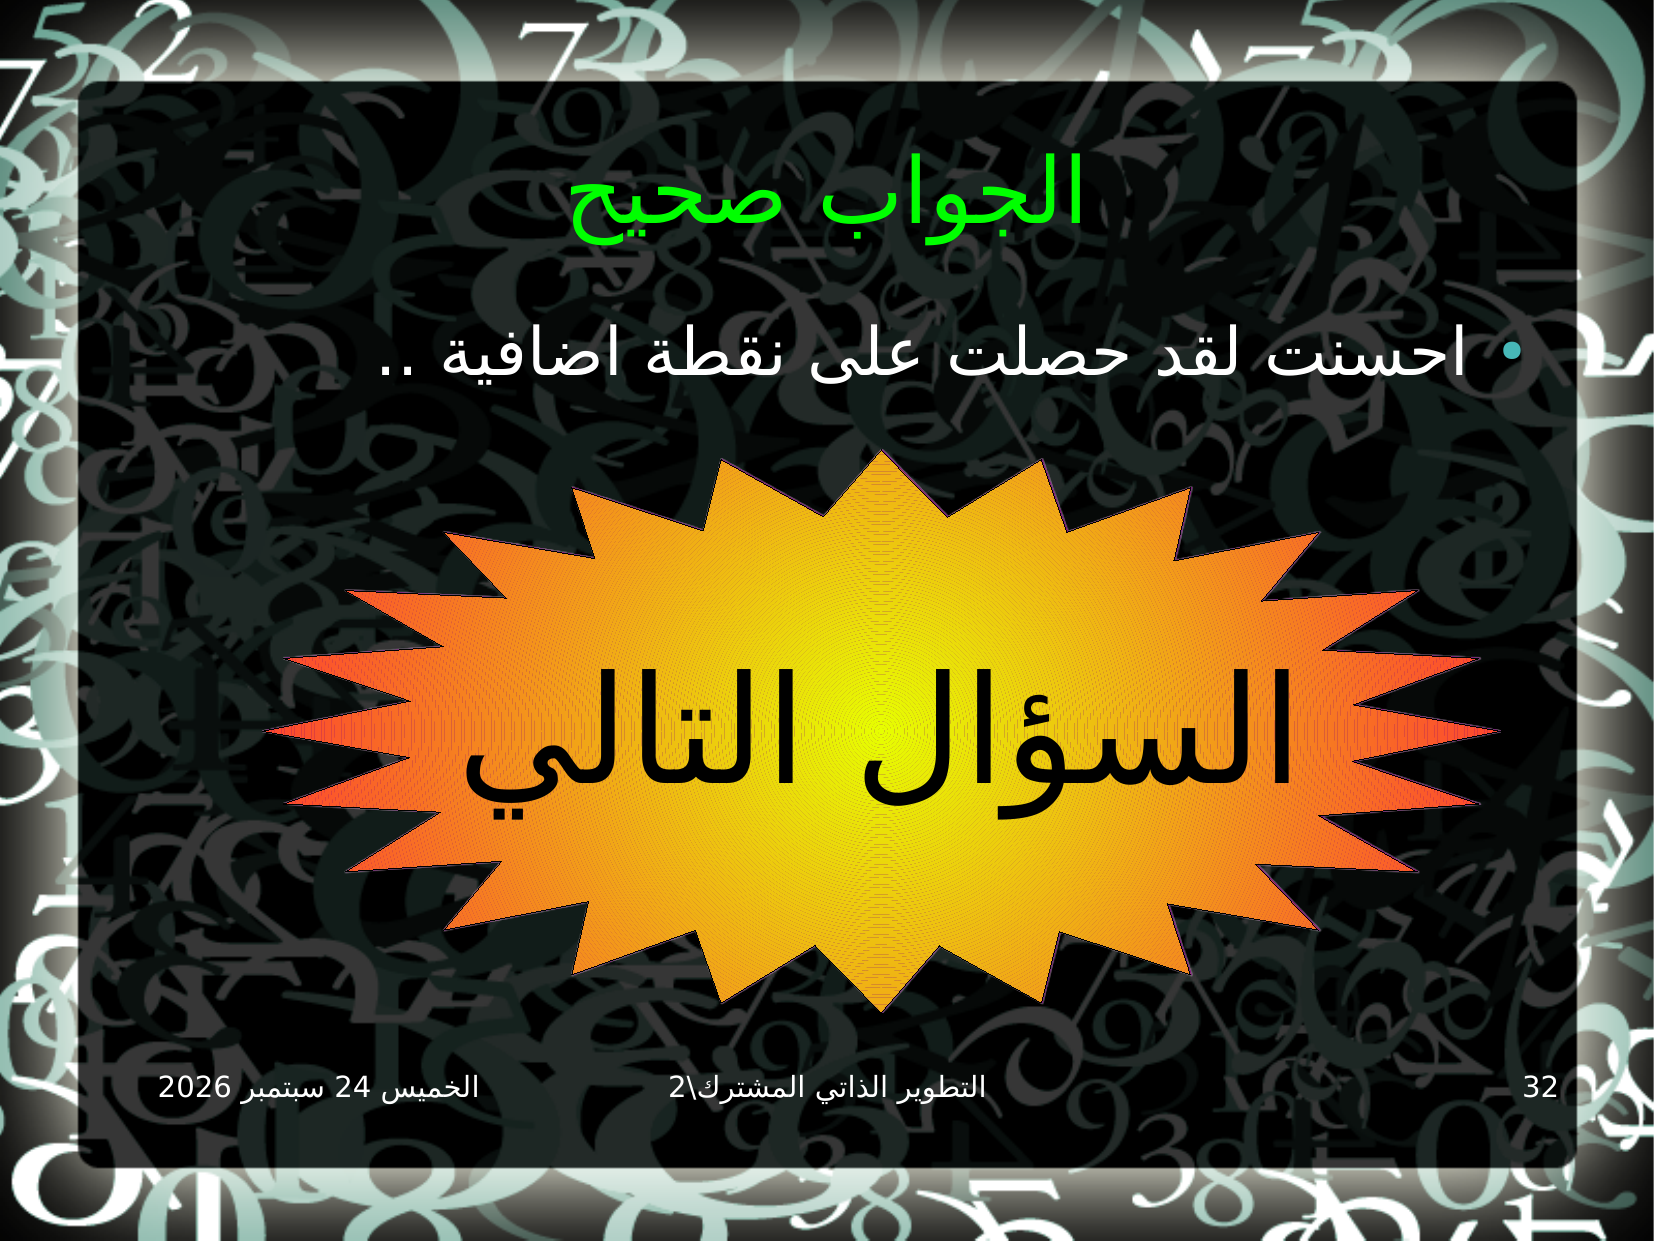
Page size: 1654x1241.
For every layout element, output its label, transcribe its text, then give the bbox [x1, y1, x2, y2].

text_box السؤال التالي [262, 449, 1501, 1013]
list احسنت لقد حصلت على نقطة اضافية .. [118, 313, 1542, 1028]
picture [0, 0, 1654, 1241]
title الجواب صحيح [82, 88, 1571, 296]
